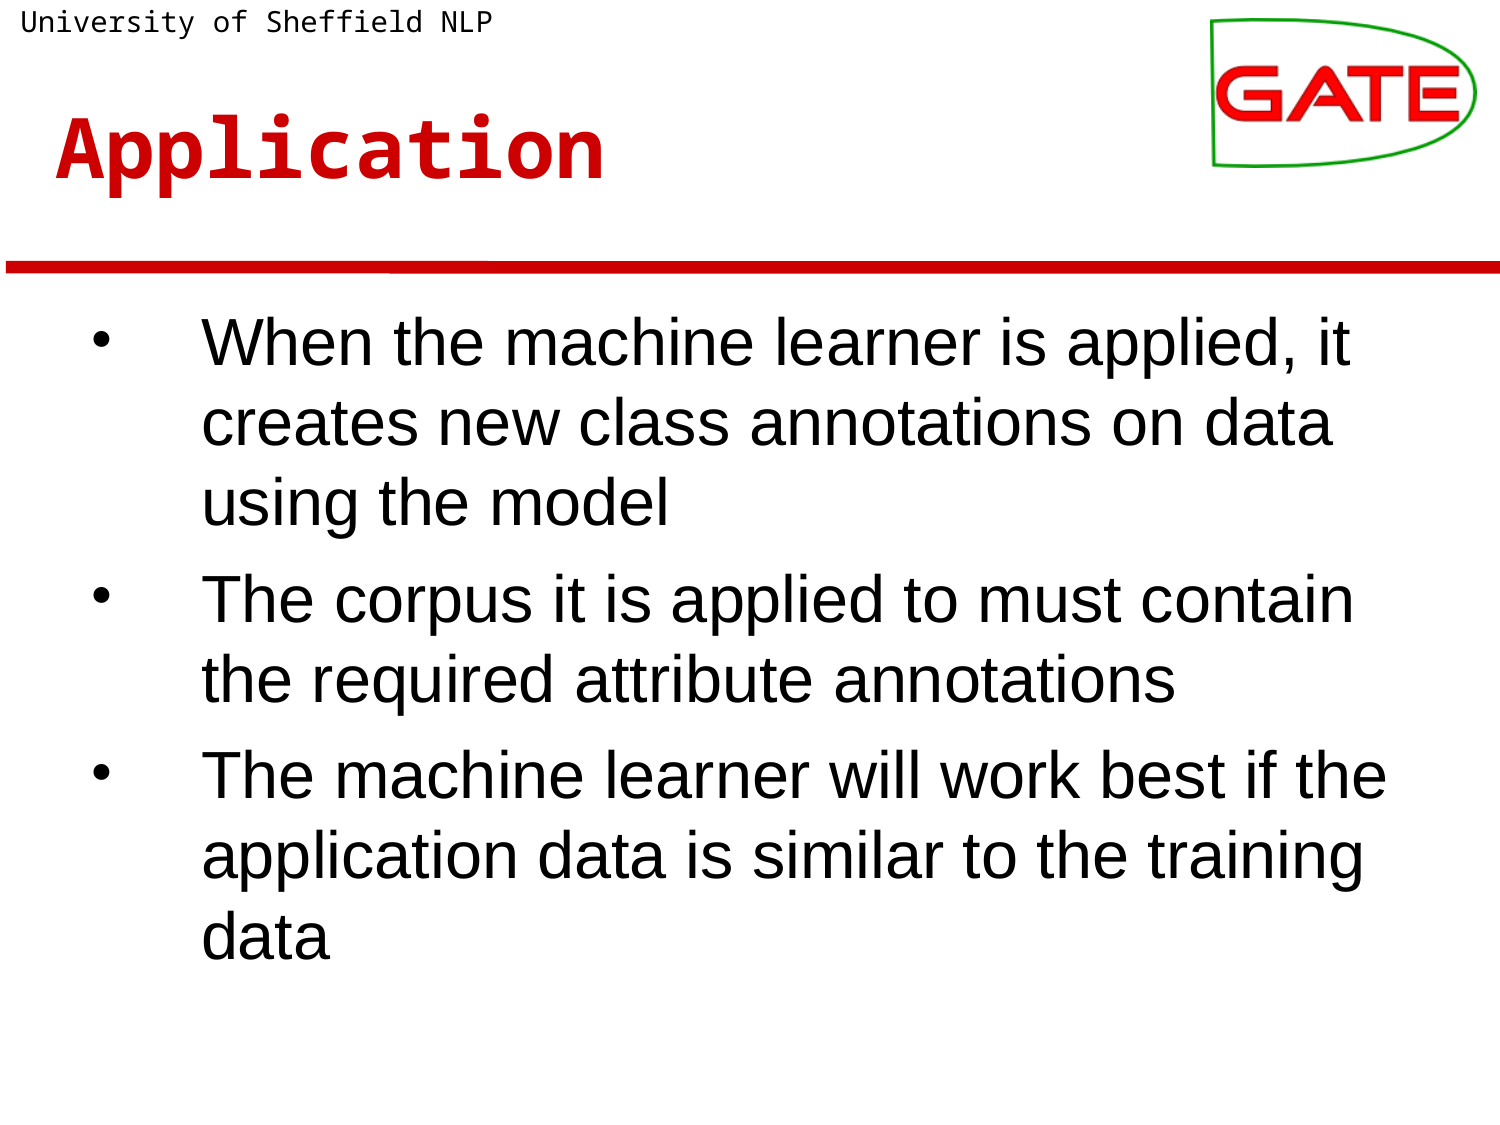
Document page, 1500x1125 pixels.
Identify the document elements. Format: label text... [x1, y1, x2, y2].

list When the machine learner is applied, it creates new class annotations on data using the model The corpus it is applied to must contain the required attribute annotations The machine learner will work best if the application data is similar to the training data [74, 290, 1424, 1032]
picture [1210, 18, 1477, 168]
title Application [41, 37, 1390, 253]
